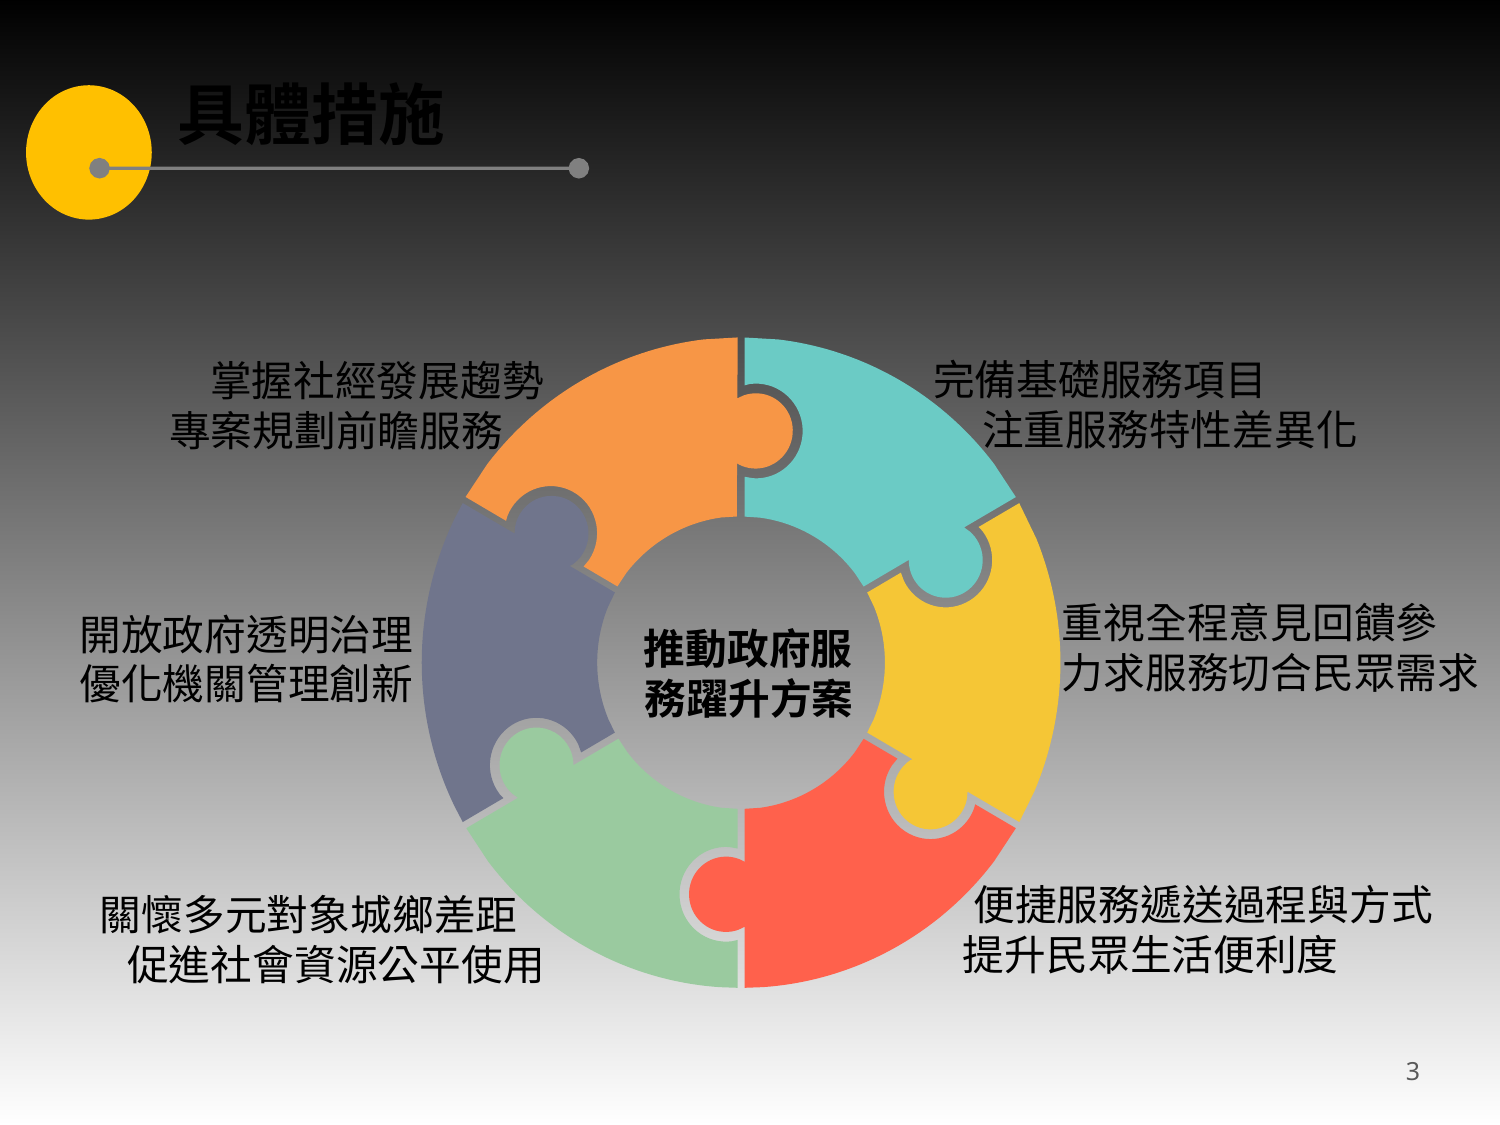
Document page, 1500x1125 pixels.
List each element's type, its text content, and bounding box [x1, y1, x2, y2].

text_box [689, 738, 1016, 988]
text_box 關懷多元對象城鄉差距 促進社會資源公平使用 [71, 881, 560, 997]
text_box [744, 337, 1016, 598]
text_box [466, 727, 738, 988]
text_box [426, 495, 615, 823]
text_box [465, 337, 793, 587]
text_box 掌握社經發展趨勢 專案規劃前瞻服務 [140, 347, 559, 463]
text_box 重視全程意見回饋參 力求服務切合民眾需求 [1032, 589, 1500, 705]
text_box 推動政府服務躍升方案 [614, 615, 885, 731]
text_box 便捷服務遞送過程與方式 提升民眾生活便利度 [934, 871, 1448, 987]
text_box [26, 85, 152, 220]
text_box [867, 503, 1058, 830]
text_box 開放政府透明治理 優化機關管理創新 [0, 600, 428, 716]
slide_number <編號> [1401, 1042, 1494, 1103]
text_box 具體措施 [177, 72, 637, 153]
text_box 完備基礎服務項目 注重服務特性差異化 [918, 346, 1373, 462]
